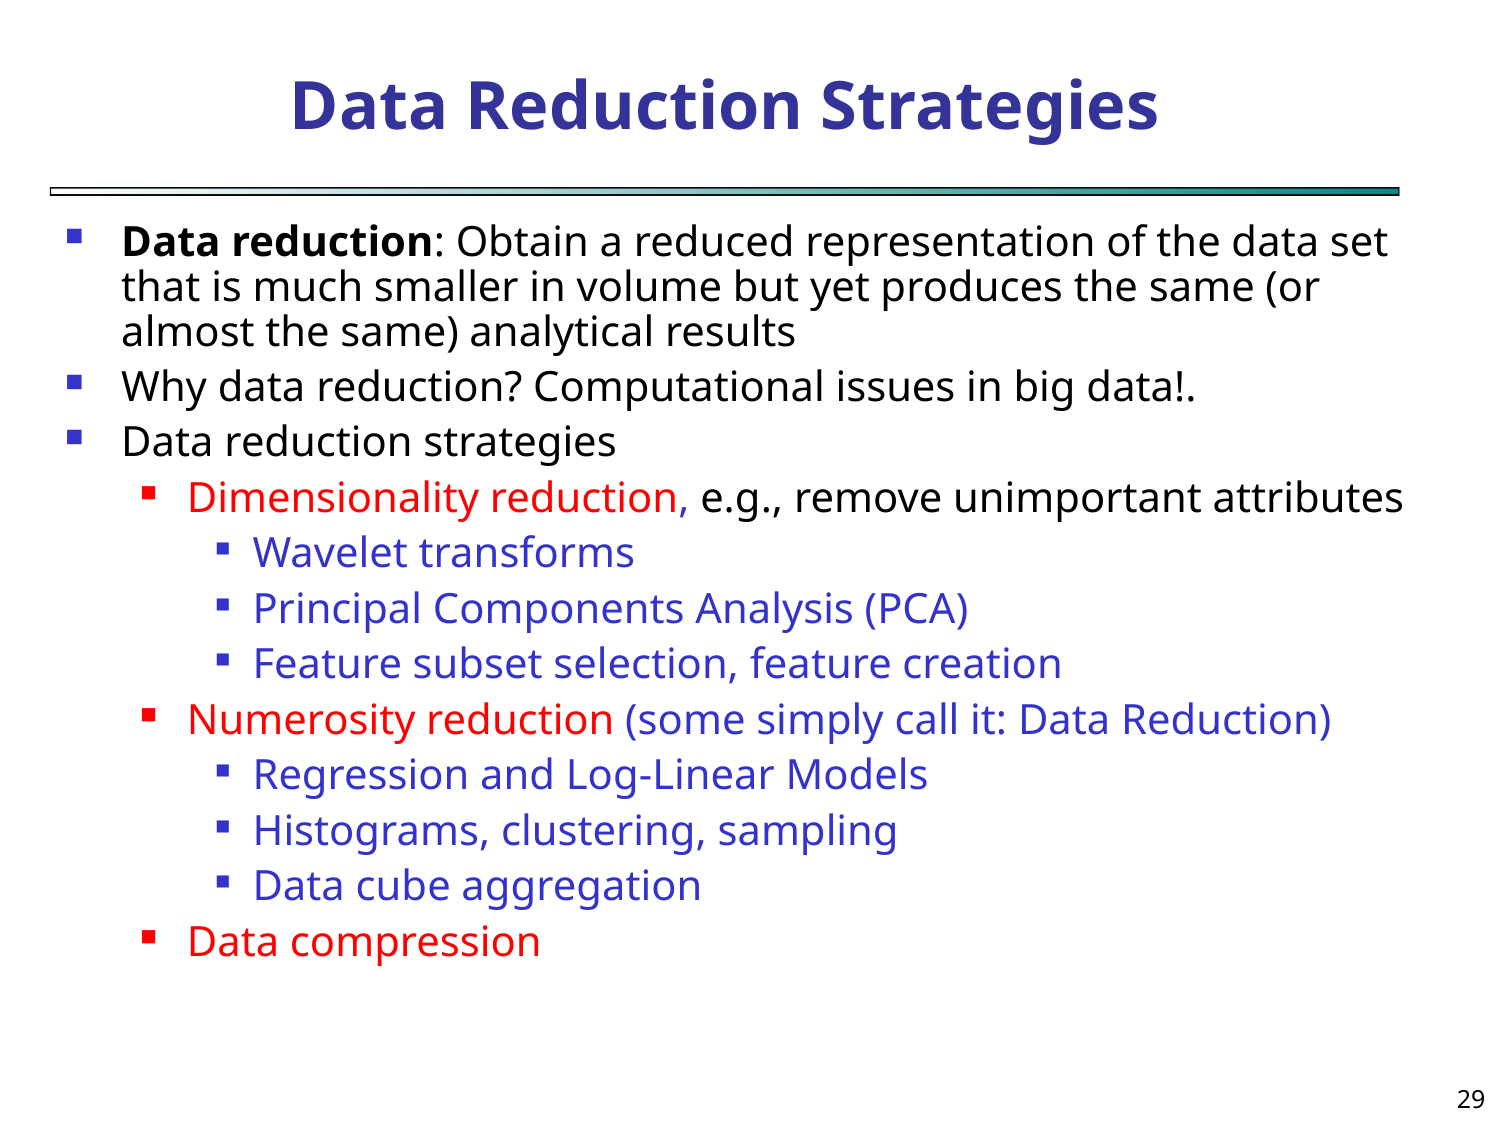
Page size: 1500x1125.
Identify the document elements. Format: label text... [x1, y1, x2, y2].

list Data reduction: Obtain a reduced representation of the data set that is much smaller in volume but yet produces the same (or almost the same) analytical results Why data reduction? Computational issues in big data!. Data reduction strategies Dimensionality reduction, e.g., remove unimportant attributes Wavelet transforms Principal Components Analysis (PCA) Feature subset selection, feature creation Numerosity reduction (some simply call it: Data Reduction) Regression and Log-Linear Models Histograms, clustering, sampling Data cube aggregation Data compression [50, 212, 1463, 1101]
text_box <number> [1187, 1062, 1500, 1125]
title Data Reduction Strategies [212, 37, 1238, 150]
